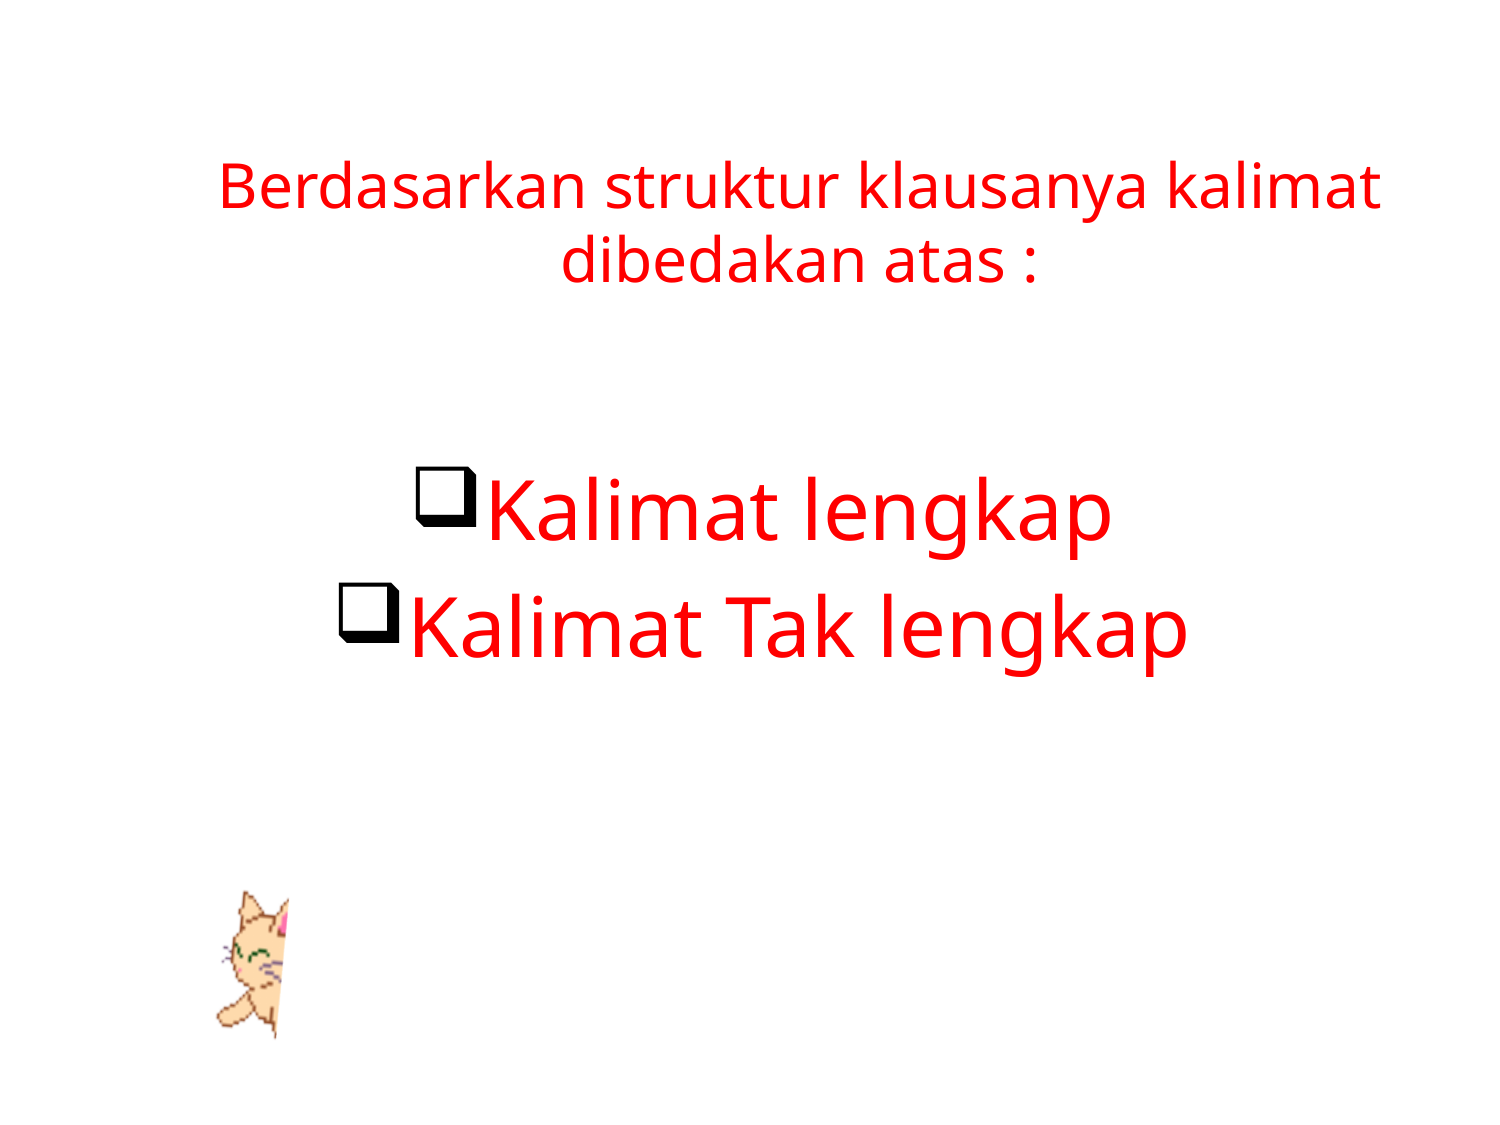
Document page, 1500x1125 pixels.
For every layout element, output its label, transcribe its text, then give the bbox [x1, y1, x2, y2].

subtitle Kalimat lengkap Kalimat Tak lengkap [237, 450, 1288, 738]
title Berdasarkan struktur klausanya kalimat dibedakan atas : [162, 137, 1438, 379]
picture [0, 779, 298, 1053]
